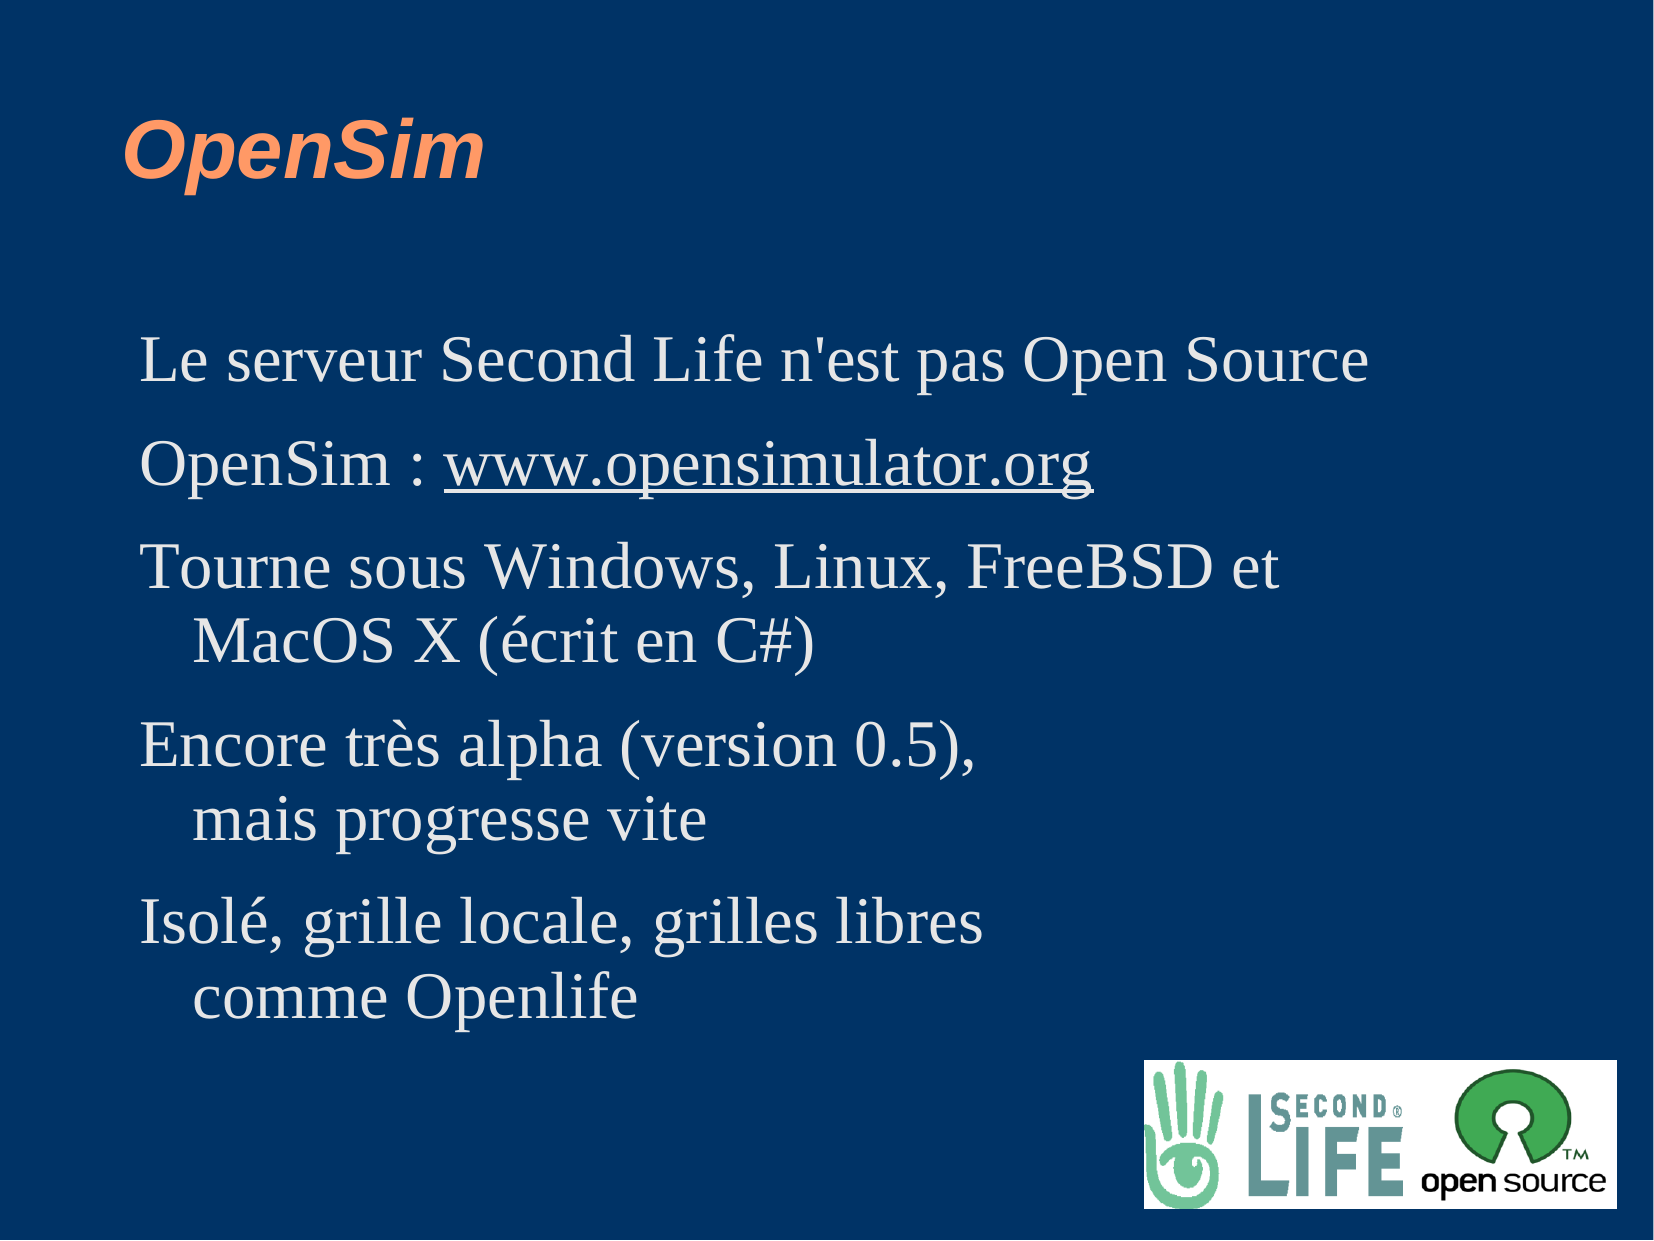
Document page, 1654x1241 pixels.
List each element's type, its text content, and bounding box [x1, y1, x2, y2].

title OpenSim [121, 53, 1534, 246]
picture [1144, 1060, 1617, 1209]
list Le serveur Second Life n'est pas Open Source OpenSim : www.opensimulator.org Tourne sous Windows, Linux, FreeBSD et MacOS X (écrit en C#) Encore très alpha (version 0.5), mais progresse vite Isolé, grille locale, grilles libres comme Openlife [121, 322, 1561, 1181]
